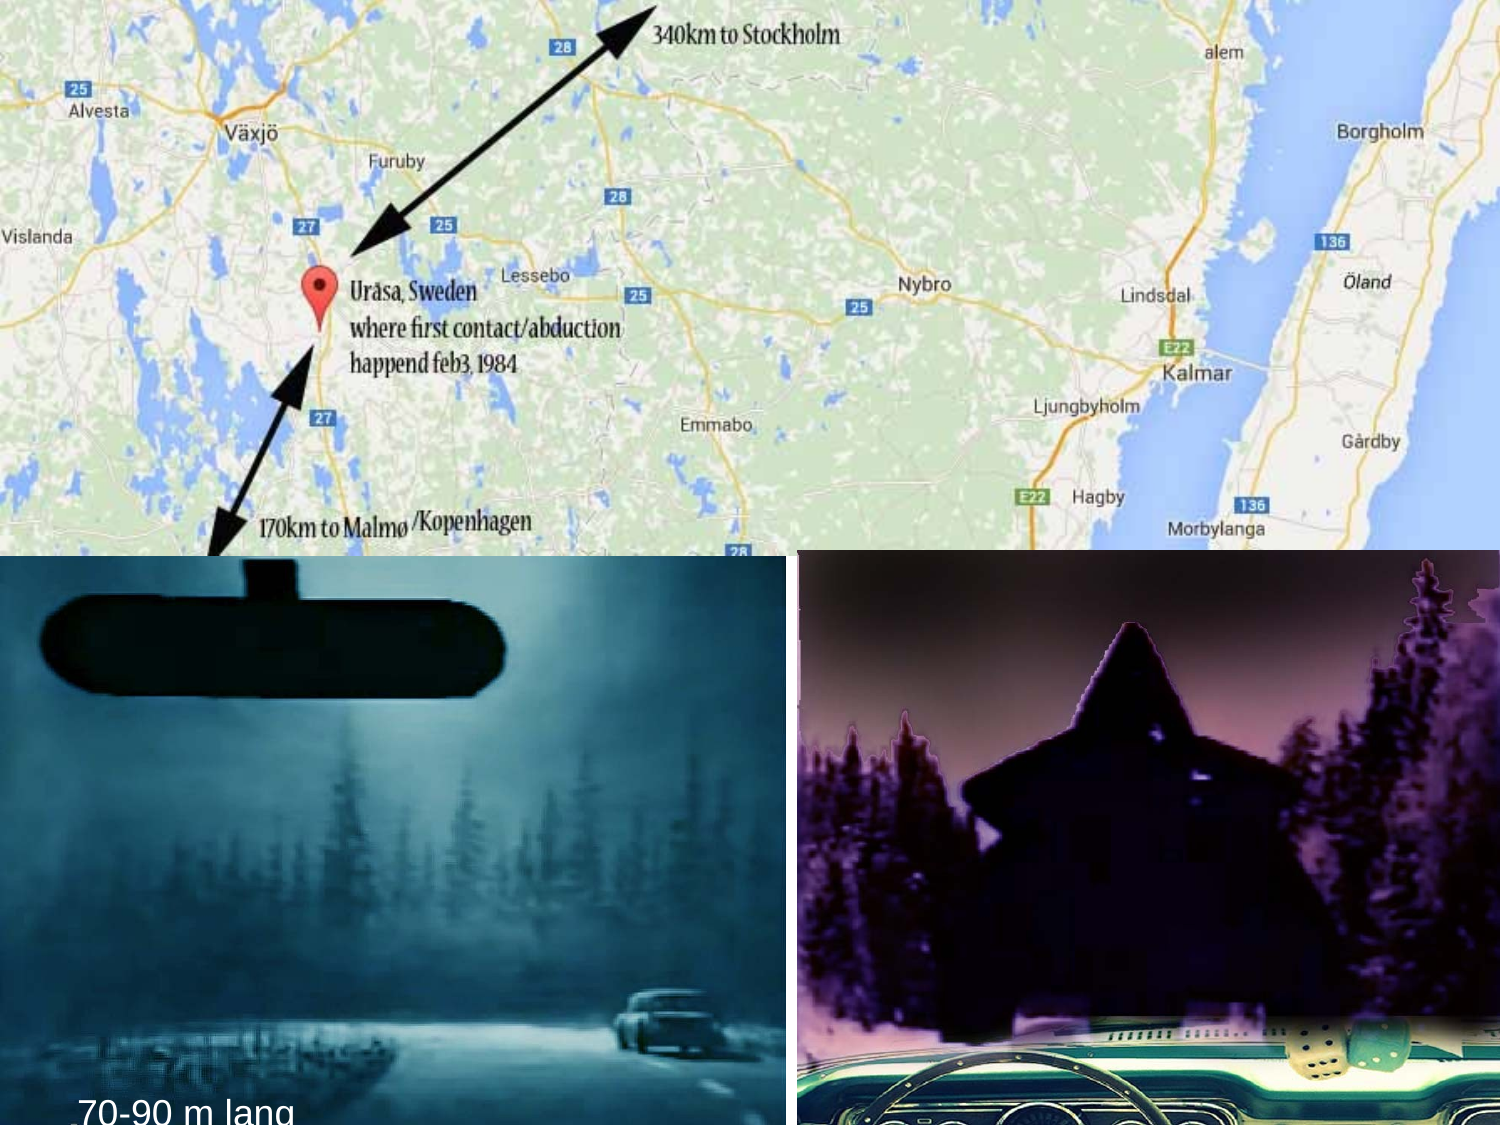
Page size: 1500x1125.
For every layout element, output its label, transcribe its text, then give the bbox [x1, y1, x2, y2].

text_box 70-90 m lang [62, 1080, 311, 1125]
picture [0, 0, 1500, 1125]
picture [181, 1073, 189, 1080]
